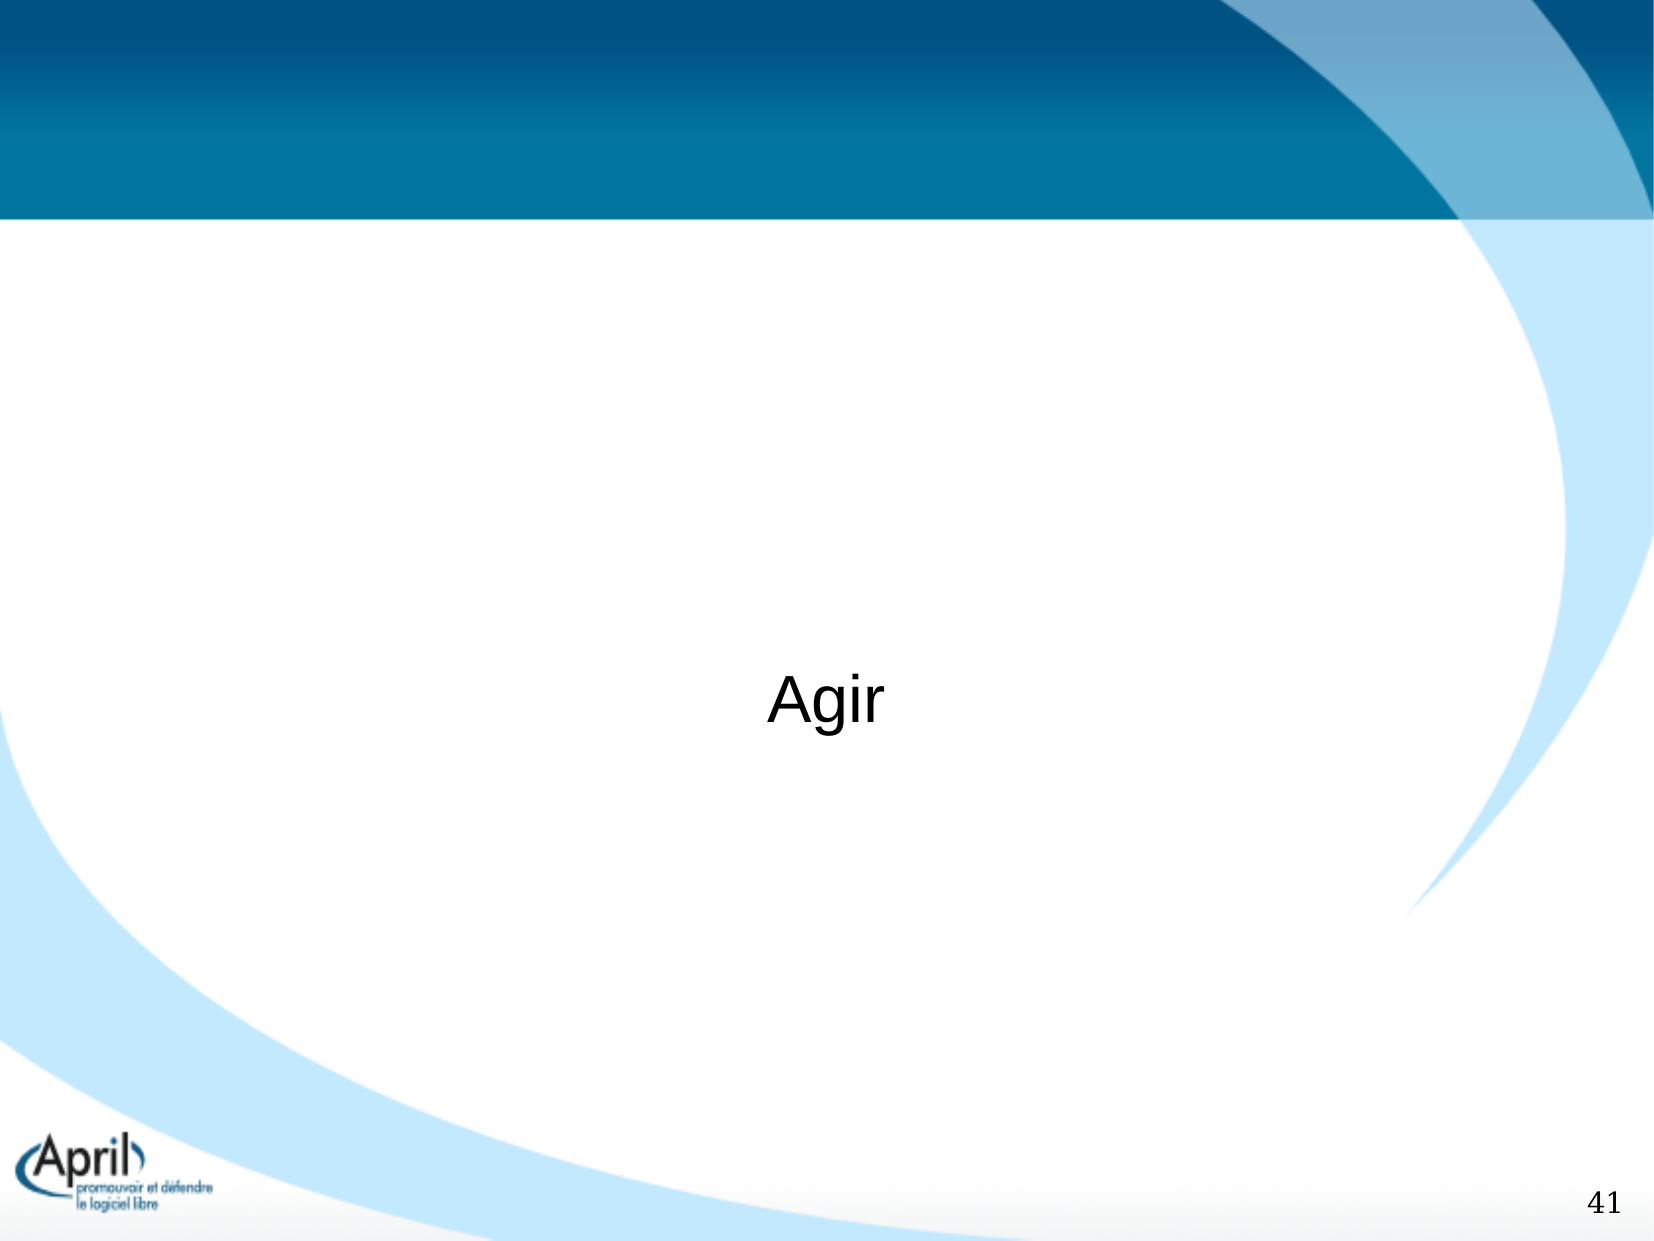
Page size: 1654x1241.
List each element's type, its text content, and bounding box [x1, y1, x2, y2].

picture [0, 0, 1654, 1241]
subtitle Agir [82, 290, 1571, 1109]
